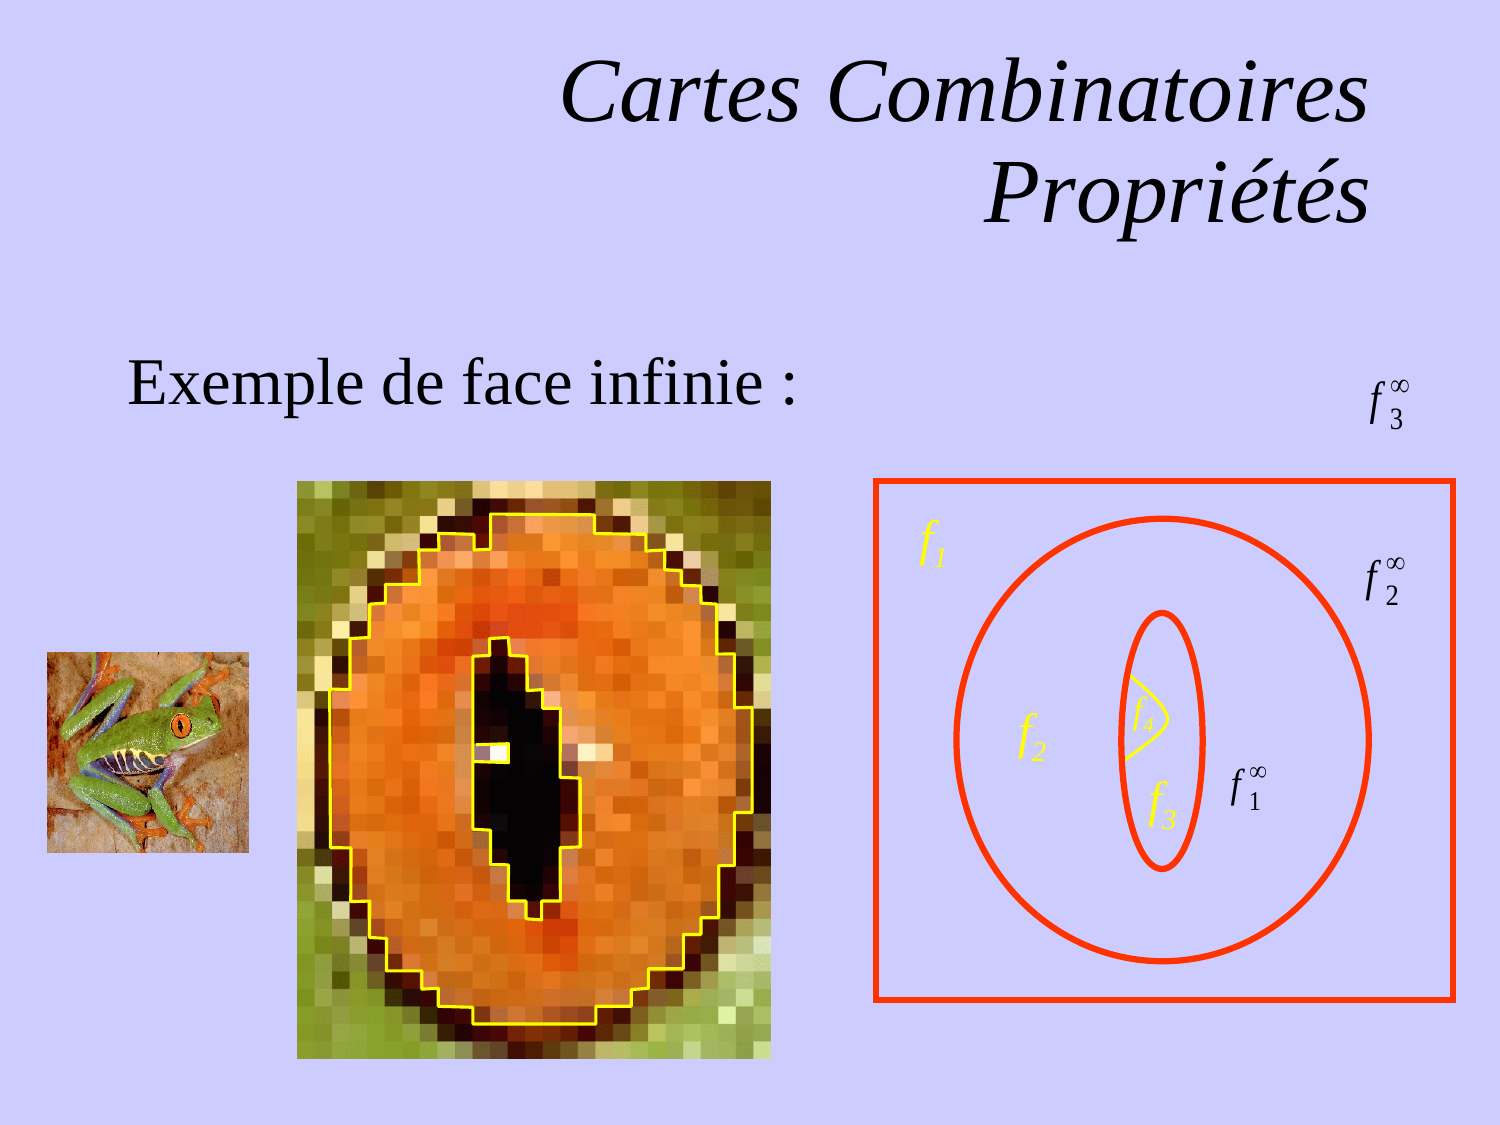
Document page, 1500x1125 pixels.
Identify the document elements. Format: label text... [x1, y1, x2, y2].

title Cartes Combinatoires Propriétés [112, 31, 1388, 250]
text_box f4 [1125, 682, 1170, 745]
text_box f2 [1003, 696, 1062, 775]
picture [297, 481, 771, 1059]
list Exemple de face infinie : [879, 484, 1388, 997]
chart [1214, 754, 1280, 819]
picture [47, 652, 249, 853]
text_box f3 [1133, 764, 1192, 844]
chart [1352, 365, 1423, 440]
text_box f1 [904, 503, 963, 582]
text_box f4 [1117, 682, 1122, 745]
chart [1347, 543, 1419, 615]
list Exemple de face infinie : [112, 337, 1388, 1013]
